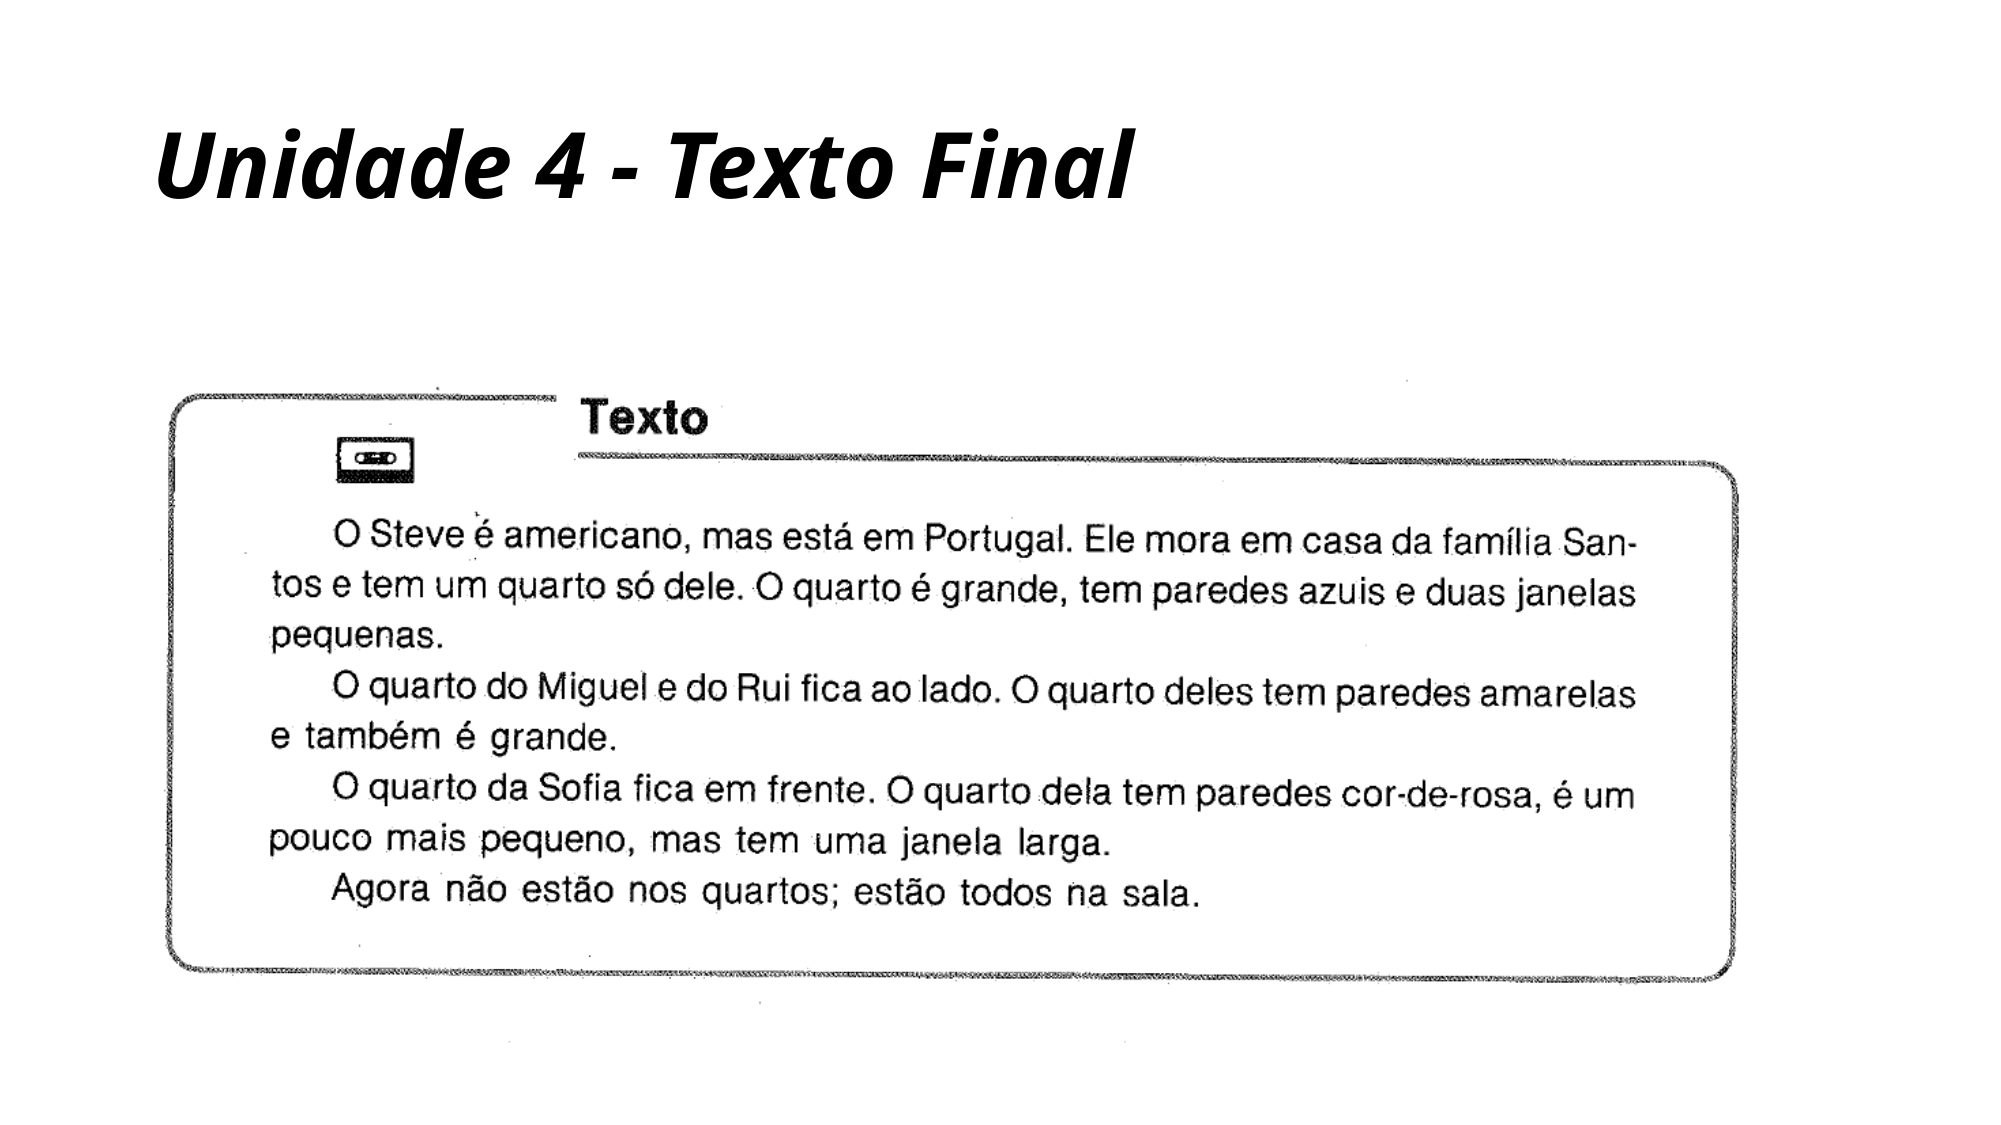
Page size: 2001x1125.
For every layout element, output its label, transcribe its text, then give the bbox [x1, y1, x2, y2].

title Unidade 4 - Texto Final [137, 59, 1863, 278]
picture [152, 368, 1776, 1066]
